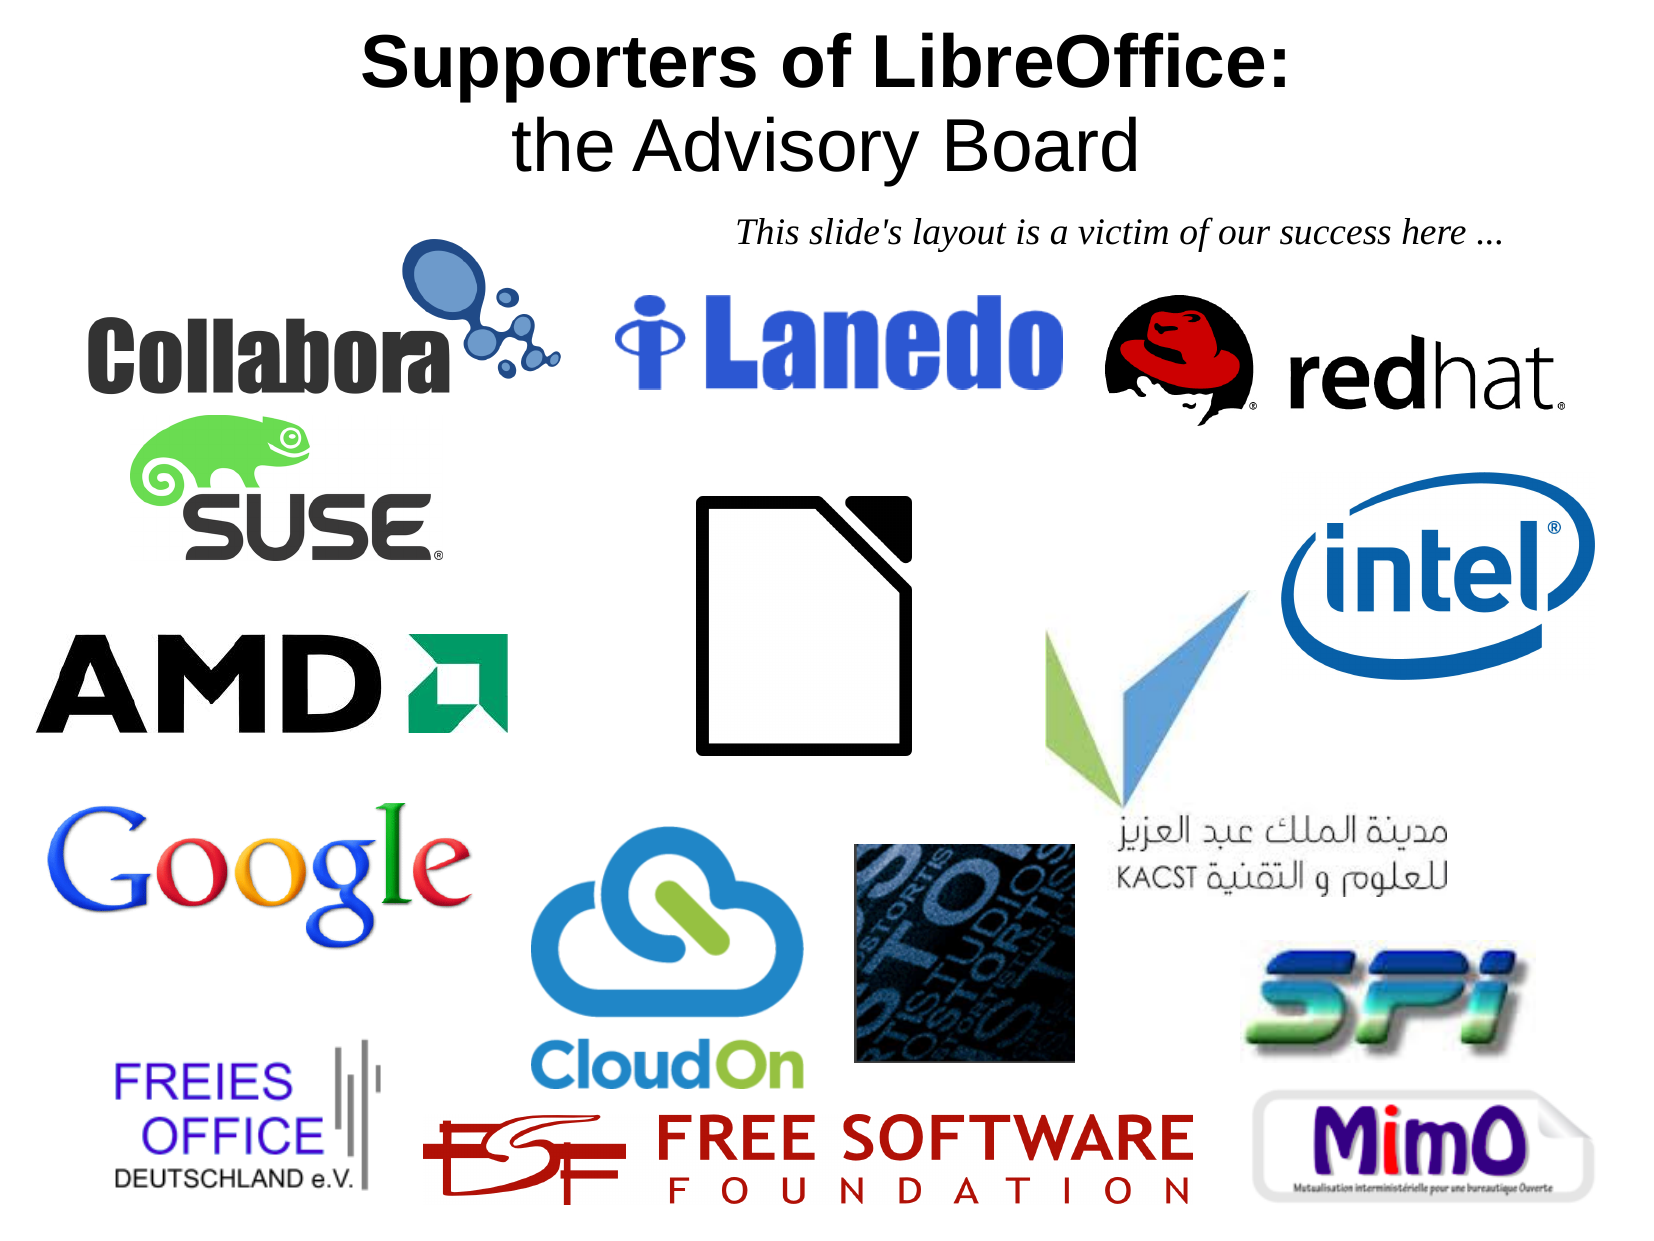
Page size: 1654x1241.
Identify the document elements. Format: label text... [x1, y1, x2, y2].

picture [696, 496, 912, 756]
picture [1251, 1086, 1596, 1206]
picture [85, 236, 562, 397]
picture [47, 803, 476, 951]
picture [1105, 295, 1565, 443]
picture [531, 826, 804, 1089]
picture [854, 472, 1595, 1063]
title Supporters of LibreOffice: the Advisory Board [59, 19, 1595, 188]
picture [423, 1114, 1193, 1205]
picture [35, 634, 508, 733]
picture [94, 1034, 384, 1205]
text_box This slide's layout is a victim of our success here ... [720, 203, 1654, 260]
picture [130, 415, 443, 562]
picture [1240, 940, 1536, 1063]
picture [615, 295, 1063, 390]
